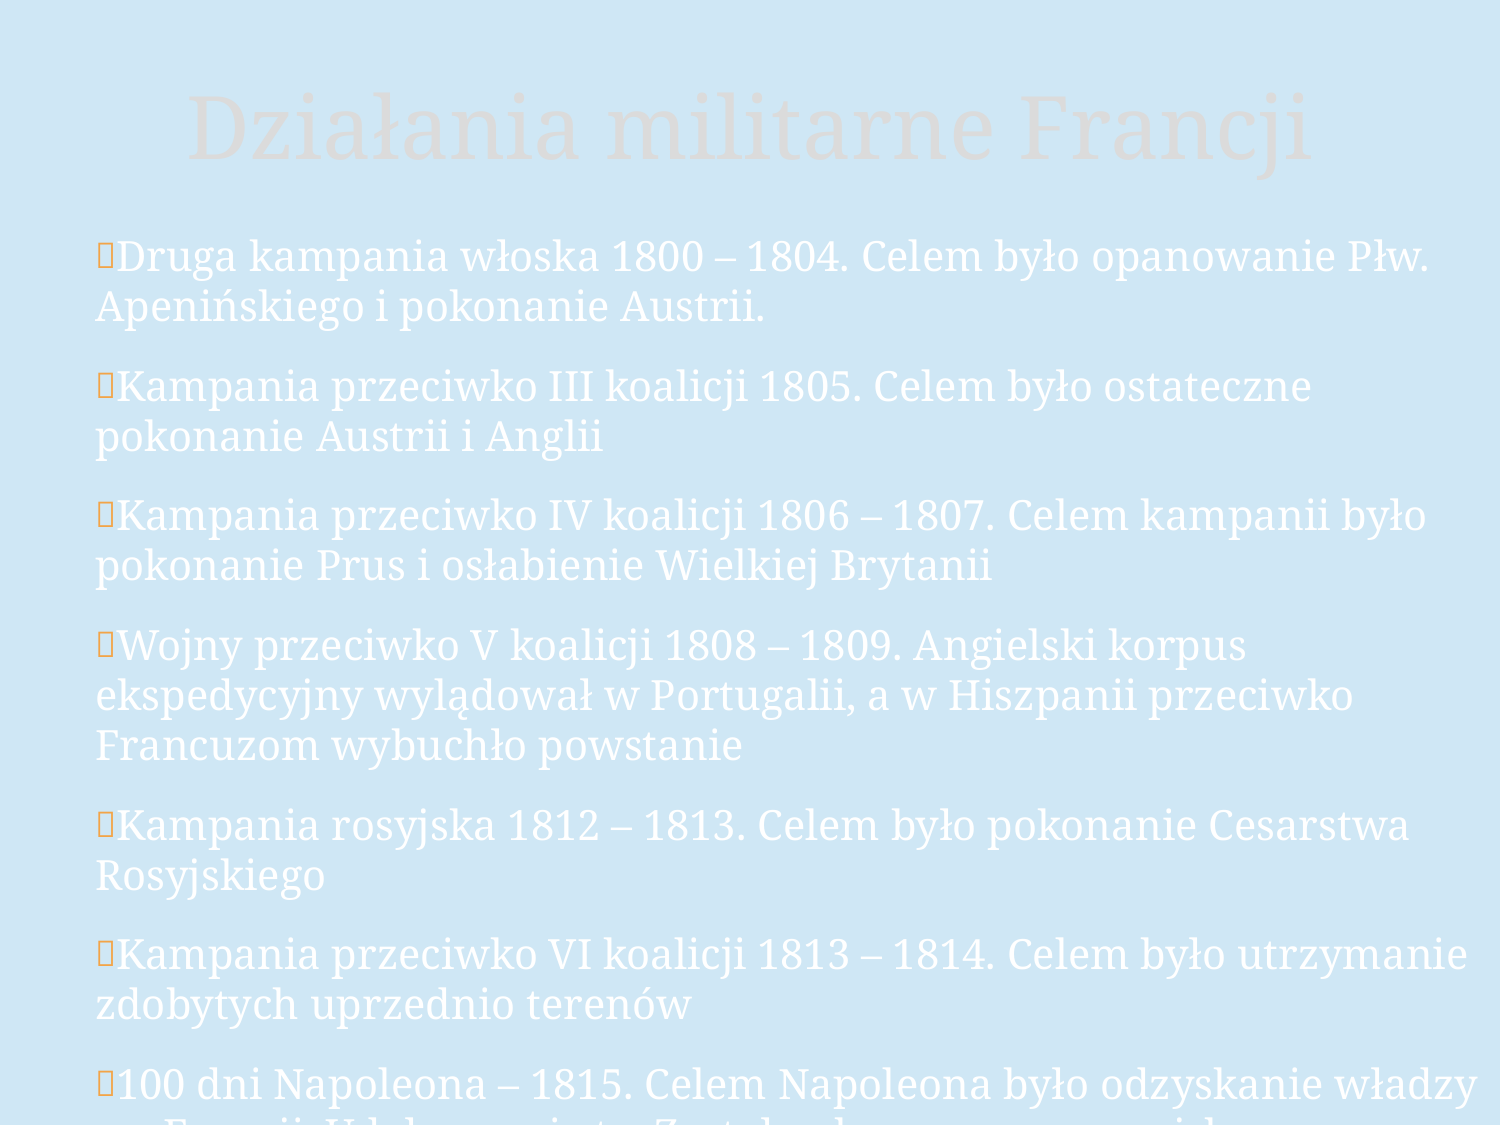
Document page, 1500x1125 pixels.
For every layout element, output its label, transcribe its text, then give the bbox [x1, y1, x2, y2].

list Druga kampania włoska 1800 – 1804. Celem było opanowanie Płw. Apenińskiego i pokonanie Austrii. Kampania przeciwko III koalicji 1805. Celem było ostateczne pokonanie Austrii i Anglii Kampania przeciwko IV koalicji 1806 – 1807. Celem kampanii było pokonanie Prus i osłabienie Wielkiej Brytanii Wojny przeciwko V koalicji 1808 – 1809. Angielski korpus ekspedycyjny wylądował w Portugalii, a w Hiszpanii przeciwko Francuzom wybuchło powstanie Kampania rosyjska 1812 – 1813. Celem było pokonanie Cesarstwa Rosyjskiego Kampania przeciwko VI koalicji 1813 – 1814. Celem było utrzymanie zdobytych uprzednio terenów 100 dni Napoleona – 1815. Celem Napoleona było odzyskanie władzy we Francji. Udało mu się to. Został pokonany przez wojska ang. – prus. w bitwie pod Waterloo. Abdykował i został zesłany na Wyspę św. Heleny. [35, 222, 1500, 1125]
title Działania militarne Francji [75, 24, 1425, 225]
